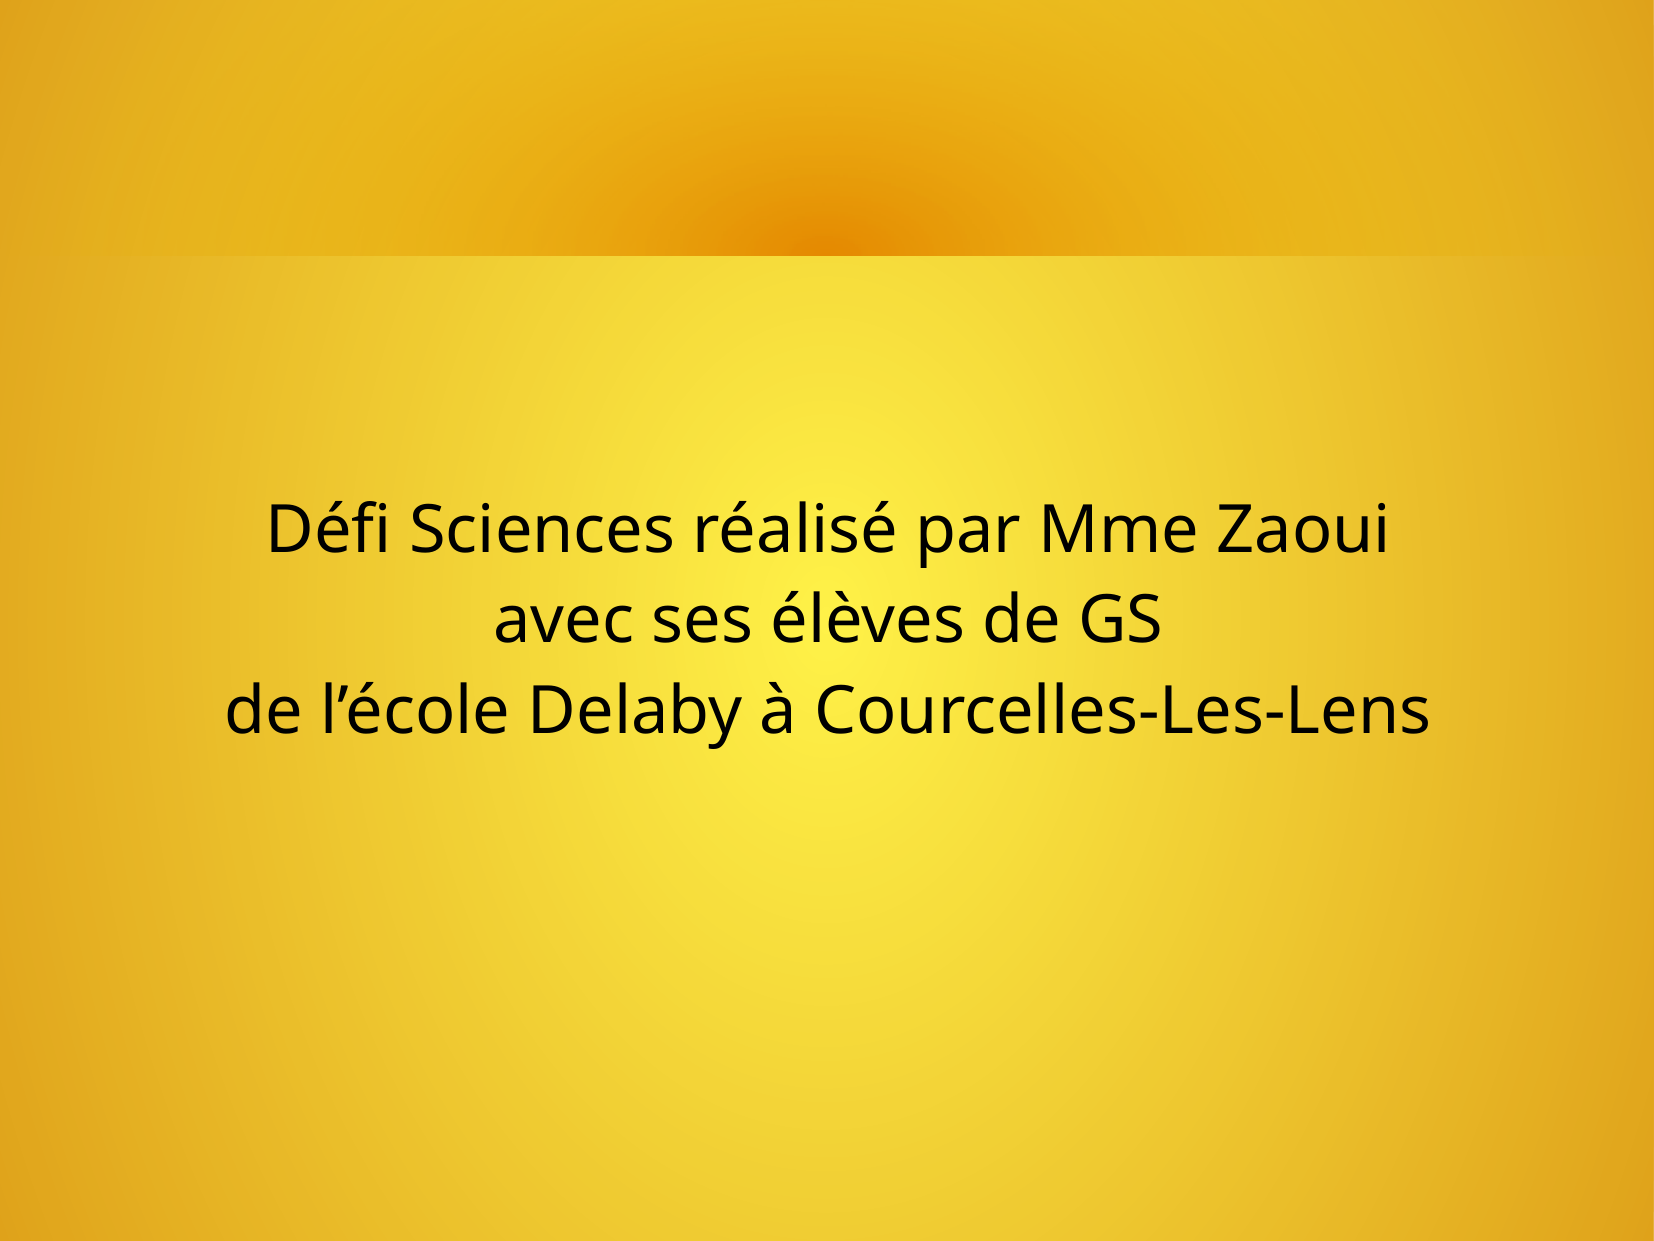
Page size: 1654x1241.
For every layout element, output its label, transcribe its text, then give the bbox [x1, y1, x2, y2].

text_box Défi Sciences réalisé par Mme Zaoui avec ses élèves de GS de l’école Delaby à Courcelles-Les-Lens [207, 473, 1450, 768]
